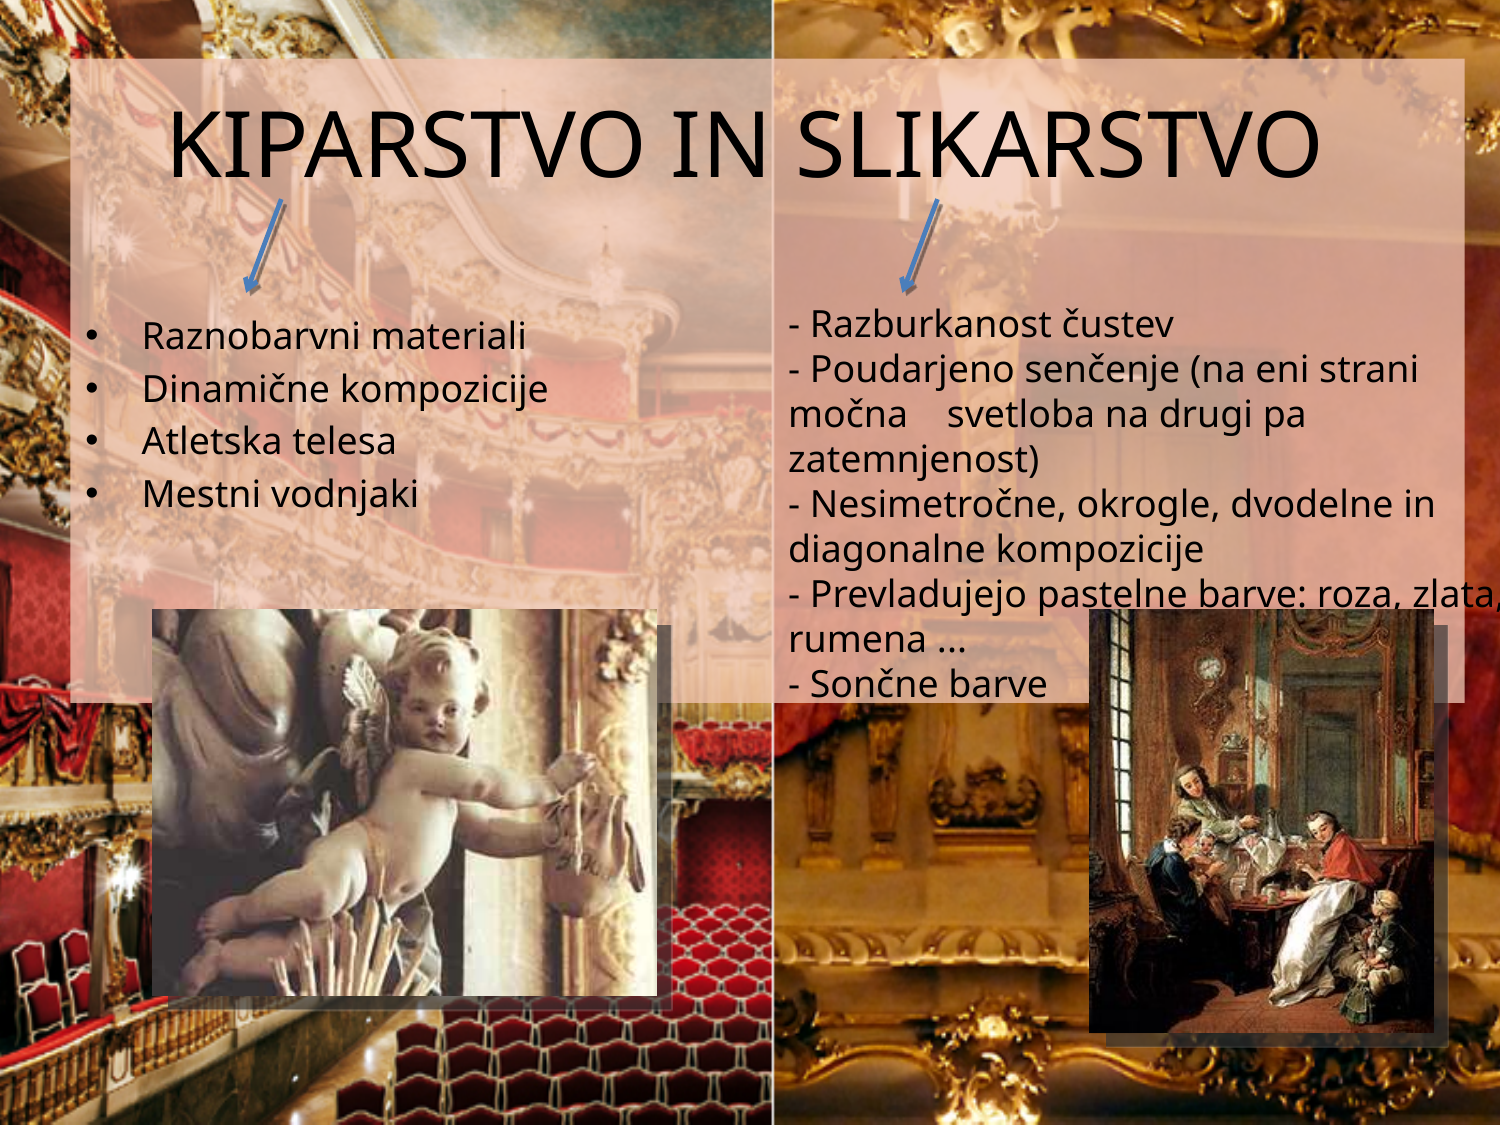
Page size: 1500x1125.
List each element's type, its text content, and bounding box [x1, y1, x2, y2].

picture [152, 609, 657, 997]
list Raznobarvni materiali Dinamične kompozicije Atletska telesa Mestni vodnjaki [70, 304, 1106, 1048]
text_box [70, 235, 921, 304]
picture [1089, 609, 1434, 1033]
text_box [906, 58, 1465, 292]
title KIPARSTVO IN SLIKARSTVO [70, 46, 1421, 235]
picture [0, 0, 1500, 1125]
text_box - Razburkanost čustev - Poudarjeno senčenje (na eni strani močna svetloba na drugi pa zatemnjenost) - Nesimetročne, okrogle, dvodelne in diagonalne kompozicije - Prevladujejo pastelne barve: roza, zlata, rumena ... - Sončne barve [773, 292, 1500, 713]
